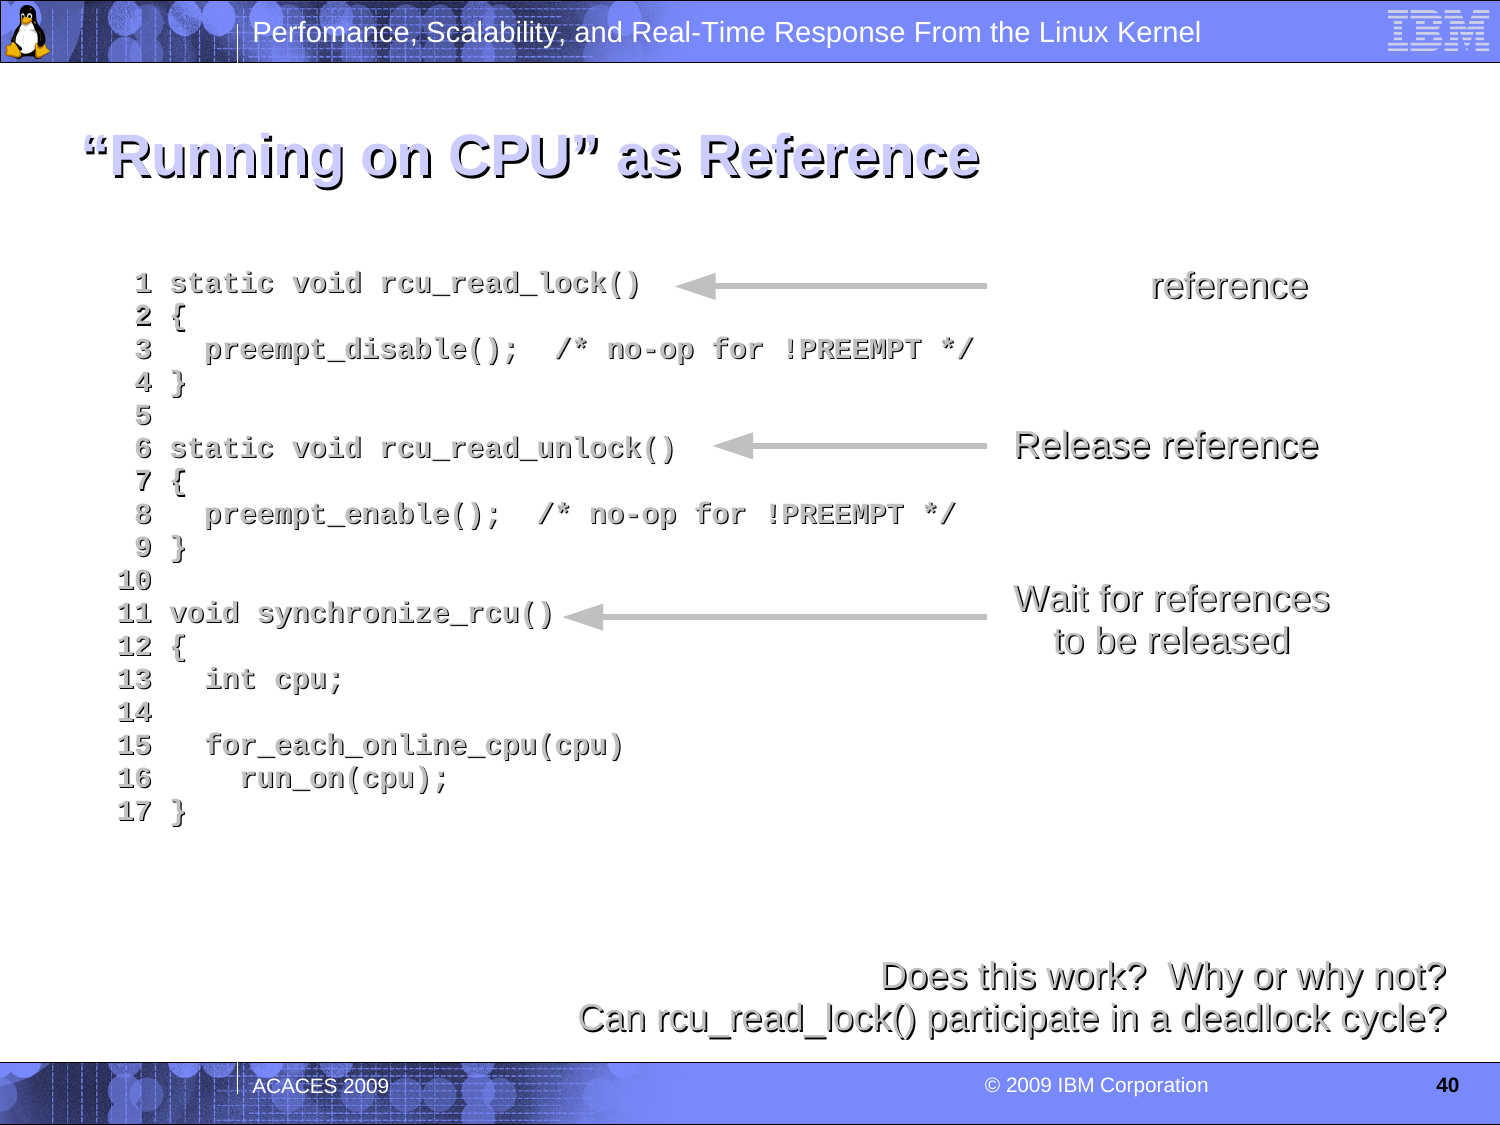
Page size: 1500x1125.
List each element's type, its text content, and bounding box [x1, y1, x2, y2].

text_box Acquire reference [998, 256, 1324, 314]
text_box Does this work? Why or why not? Can rcu_read_lock() participate in a deadlock cycle? [562, 947, 1496, 1047]
title “Running on CPU” as Reference [79, 124, 1433, 192]
picture [1, 1, 1500, 62]
text_box Release reference [998, 416, 1334, 474]
text_box Wait for references to be released [998, 569, 1345, 669]
list 1 static void rcu_read_lock() 2 { 3 preempt_disable(); /* no-op for !PREEMPT */ 4 } 5 6 static void rcu_read_unlock() 7 { 8 preempt_enable(); /* no-op for !PREEMPT */ 9 } 10 11 void synchronize_rcu() 12 { 13 int cpu; 14 15 for_each_online_cpu(cpu) 16 run_on(cpu); 17 } [99, 267, 1389, 830]
picture [0, 1063, 1500, 1124]
